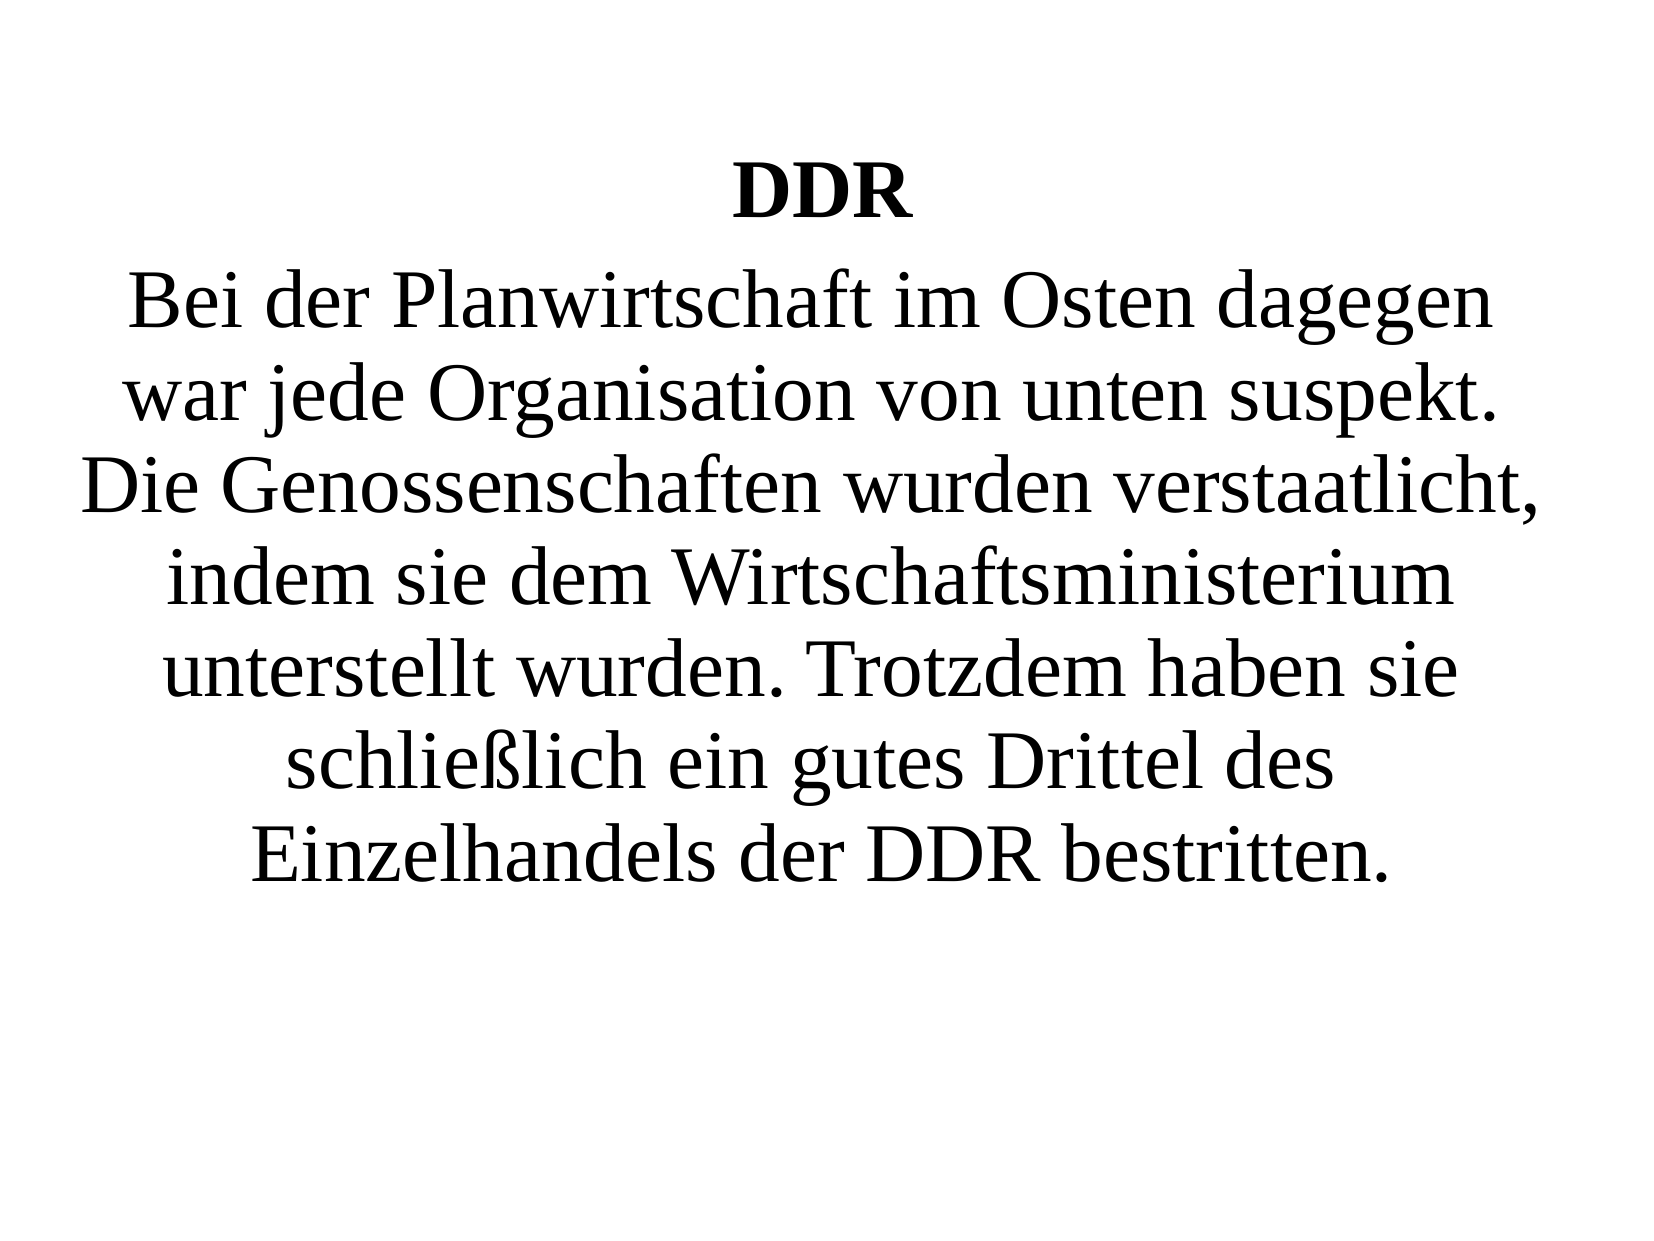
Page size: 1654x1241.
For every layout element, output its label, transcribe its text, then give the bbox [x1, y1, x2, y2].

text_box DDR Bei der Planwirtschaft im Osten dagegen war jede Organisation von unten suspekt. Die Genossenschaften wurden verstaatlicht, indem sie dem Wirtschaftsministerium unterstellt wurden. Trotzdem haben sie schließlich ein gutes Drittel des Einzelhandels der DDR bestritten. [65, 136, 1580, 907]
